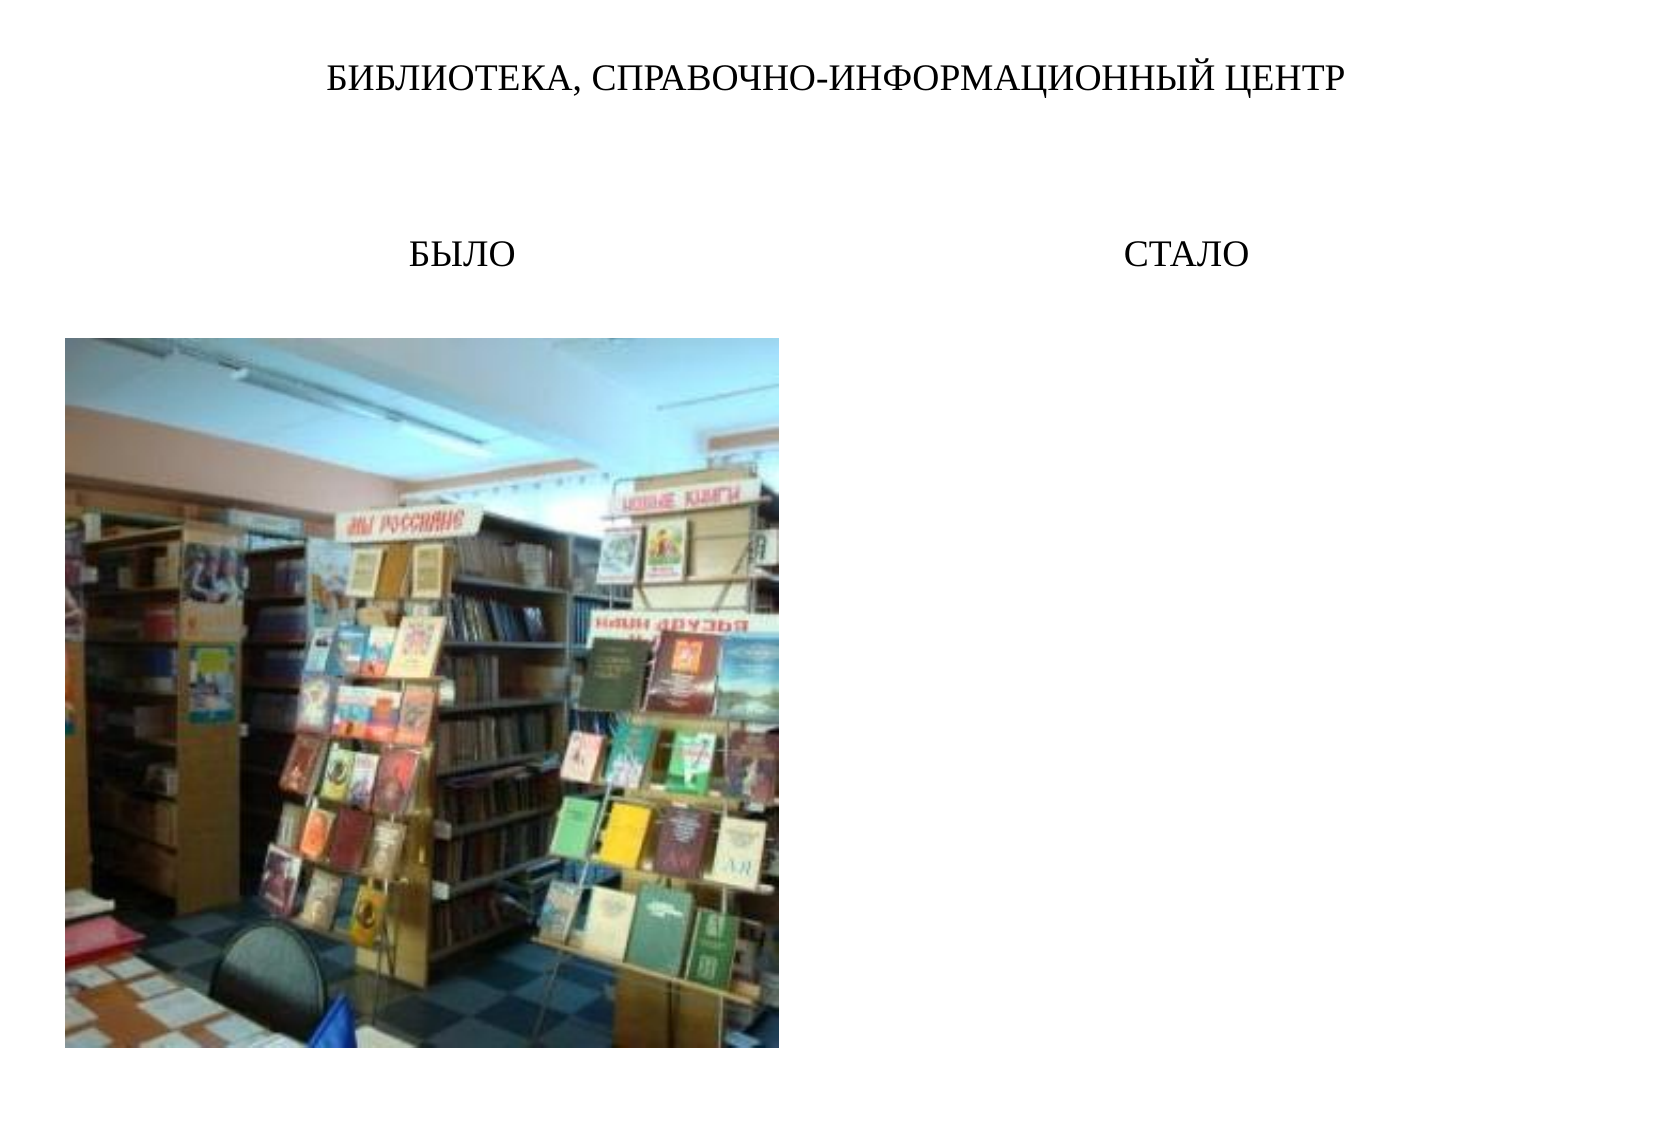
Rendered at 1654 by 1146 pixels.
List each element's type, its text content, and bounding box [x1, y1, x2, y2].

picture [65, 338, 779, 1048]
text_box БИБЛИОТЕКА, СПРАВОЧНО-ИНФОРМАЦИОННЫЙ ЦЕНТР [199, 43, 1473, 108]
text_box СТАЛО [1109, 221, 1264, 281]
text_box БЫЛО [394, 221, 531, 281]
